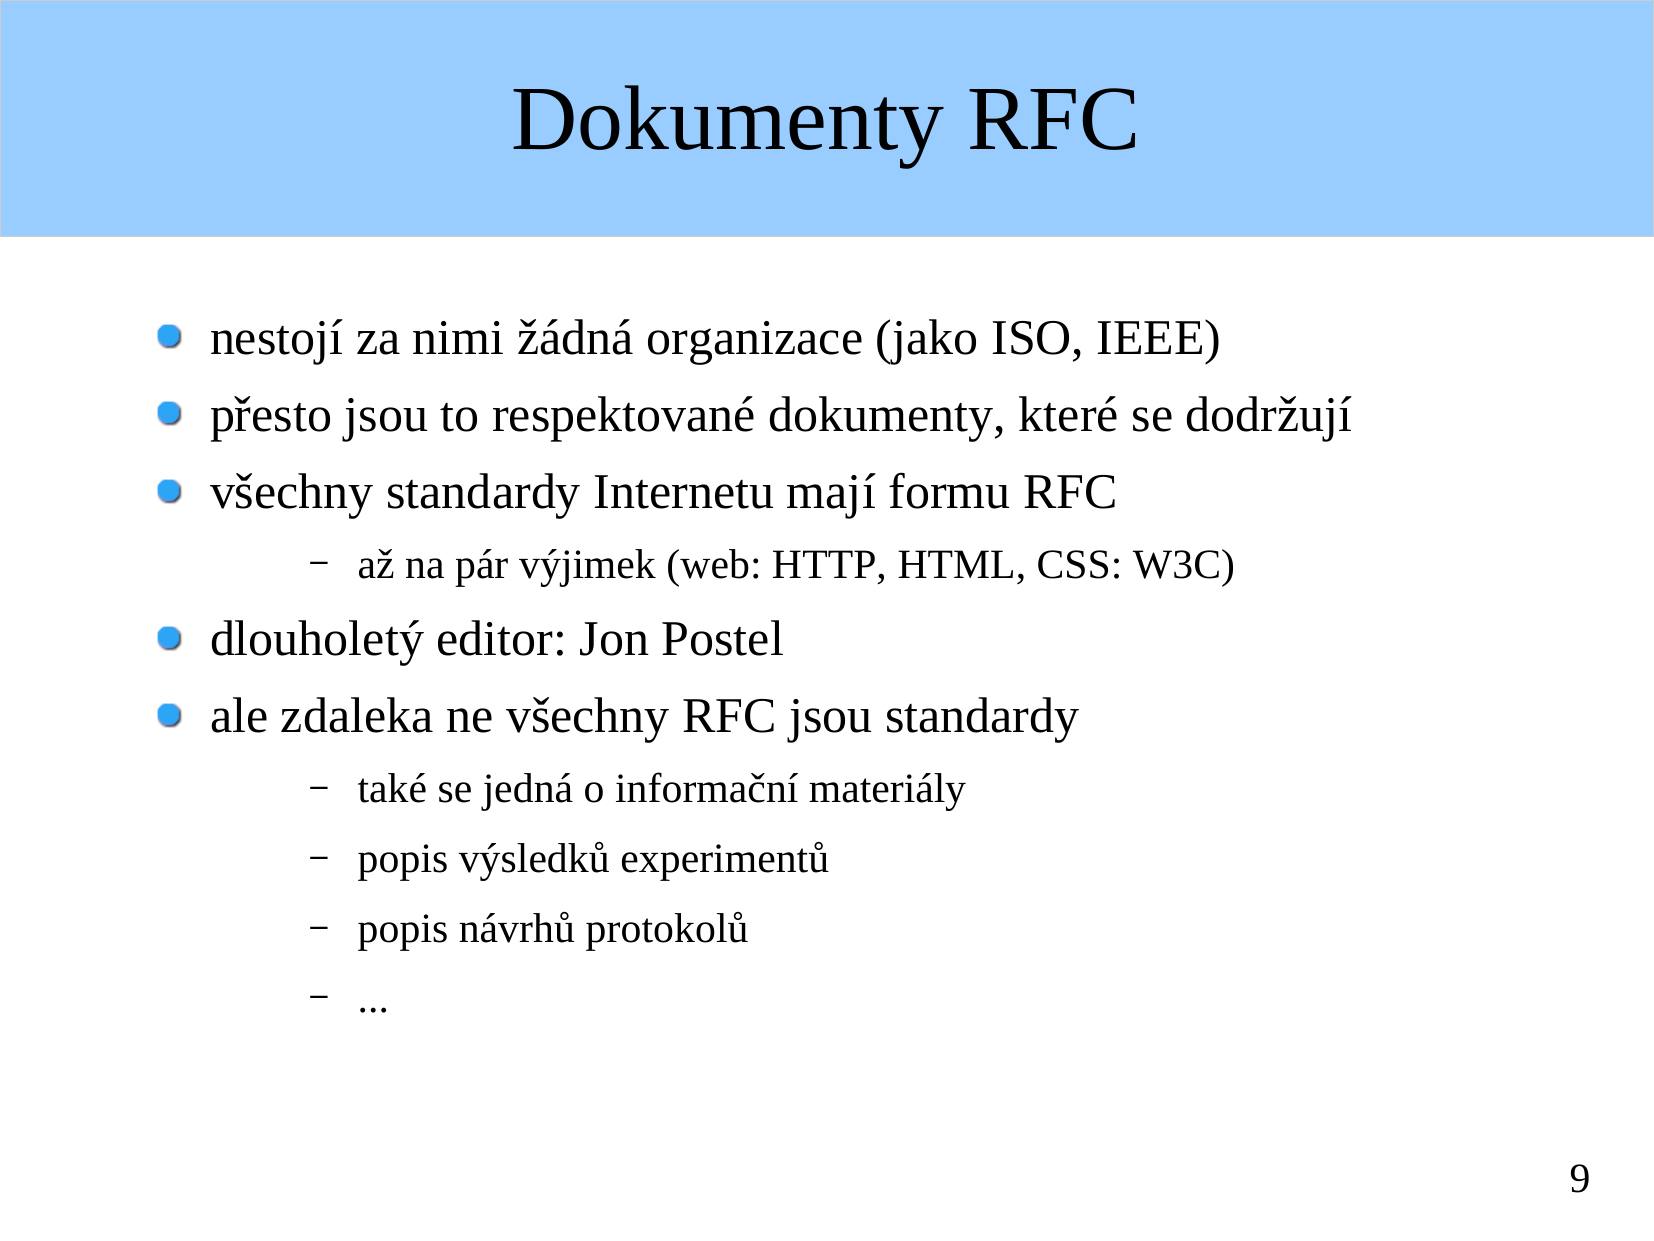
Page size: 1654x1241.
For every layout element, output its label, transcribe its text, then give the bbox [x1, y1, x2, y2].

title Dokumenty RFC [0, 0, 1654, 237]
list nestojí za nimi žádná organizace (jako ISO, IEEE) přesto jsou to respektované dokumenty, které se dodržují všechny standardy Internetu mají formu RFC až na pár výjimek (web: HTTP, HTML, CSS: W3C) dlouholetý editor: Jon Postel ale zdaleka ne všechny RFC jsou standardy také se jedná o informační materiály popis výsledků experimentů popis návrhů protokolů ... [121, 309, 1534, 1123]
